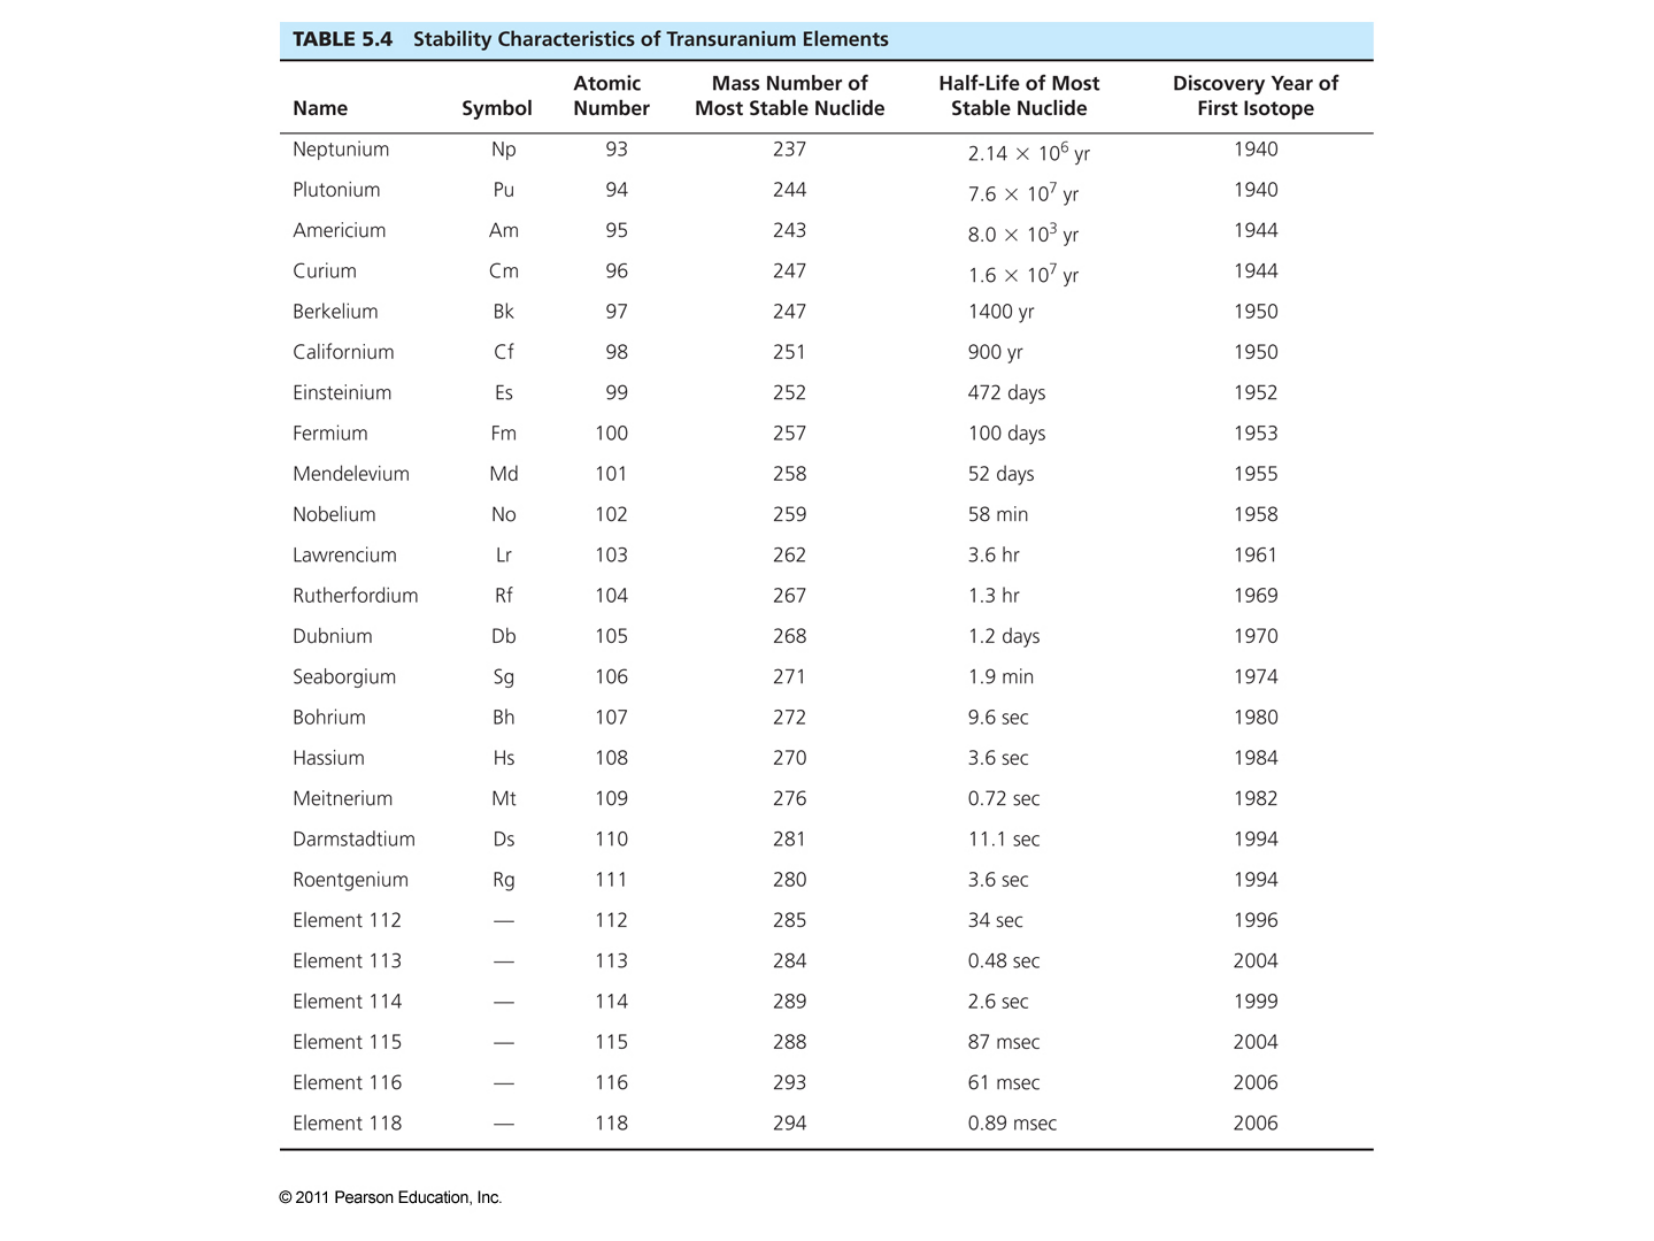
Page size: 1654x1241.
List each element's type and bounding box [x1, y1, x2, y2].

picture [257, 0, 1397, 1241]
